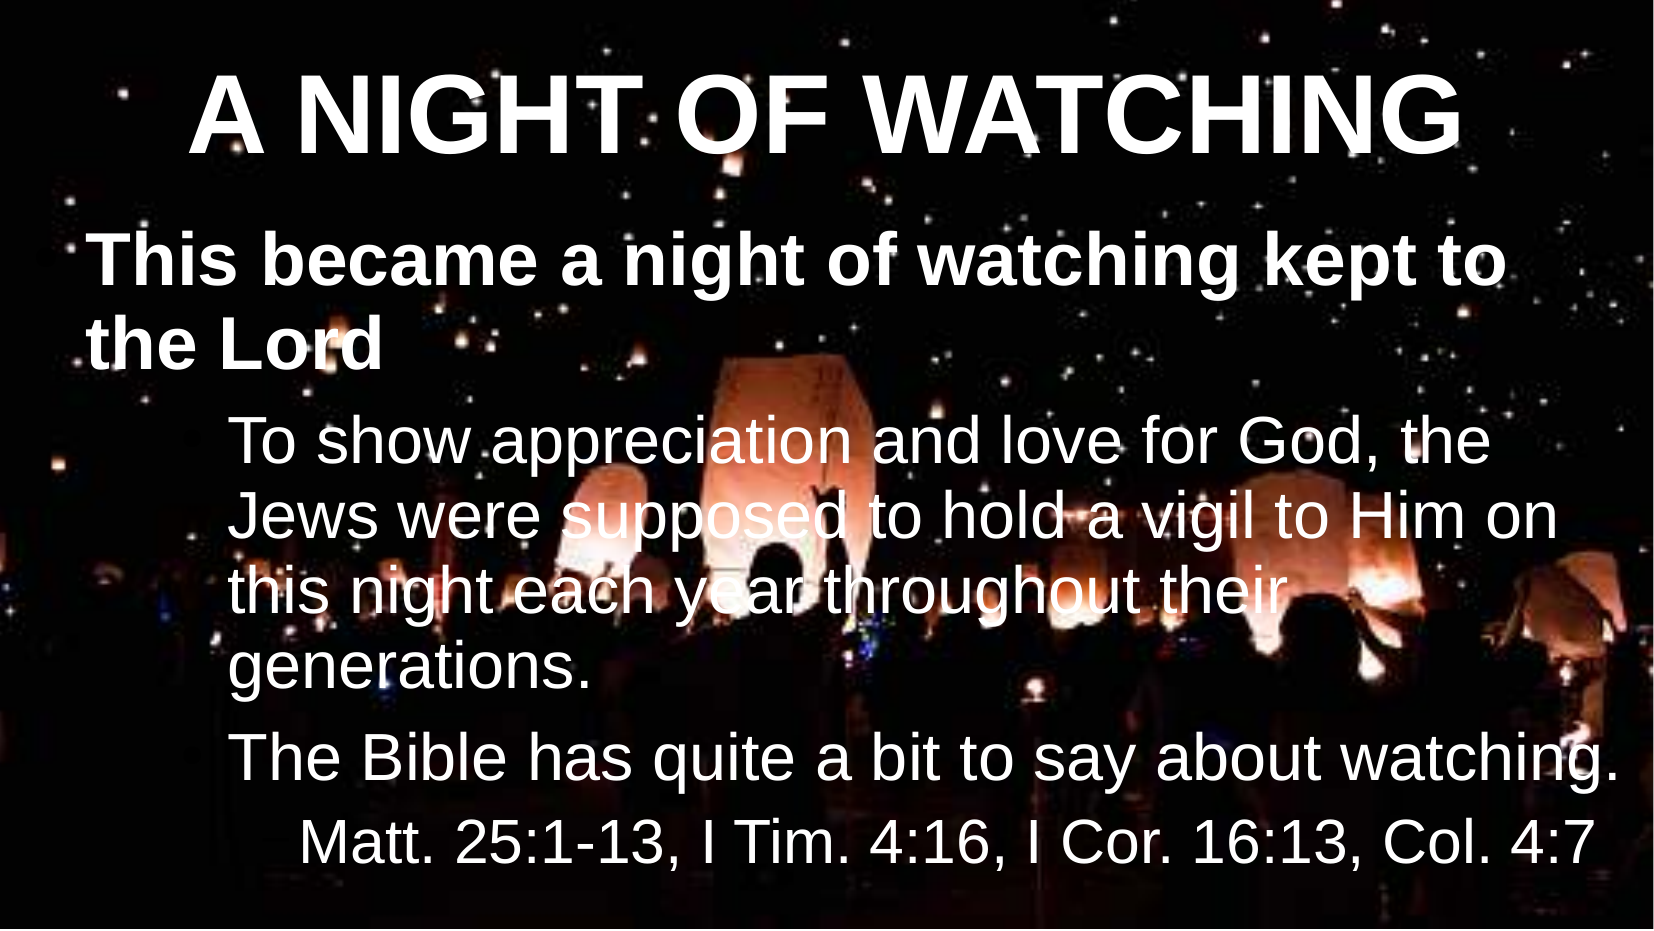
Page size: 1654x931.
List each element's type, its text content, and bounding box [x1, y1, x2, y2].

picture [0, 0, 1654, 929]
list This became a night of watching kept to the Lord To show appreciation and love for God, the Jews were supposed to hold a vigil to Him on this night each year throughout their generations. The Bible has quite a bit to say about watching. Matt. 25:1-13, I Tim. 4:16, I Cor. 16:13, Col. 4:7 [15, 217, 1636, 916]
title A NIGHT OF WATCHING [82, 37, 1571, 193]
